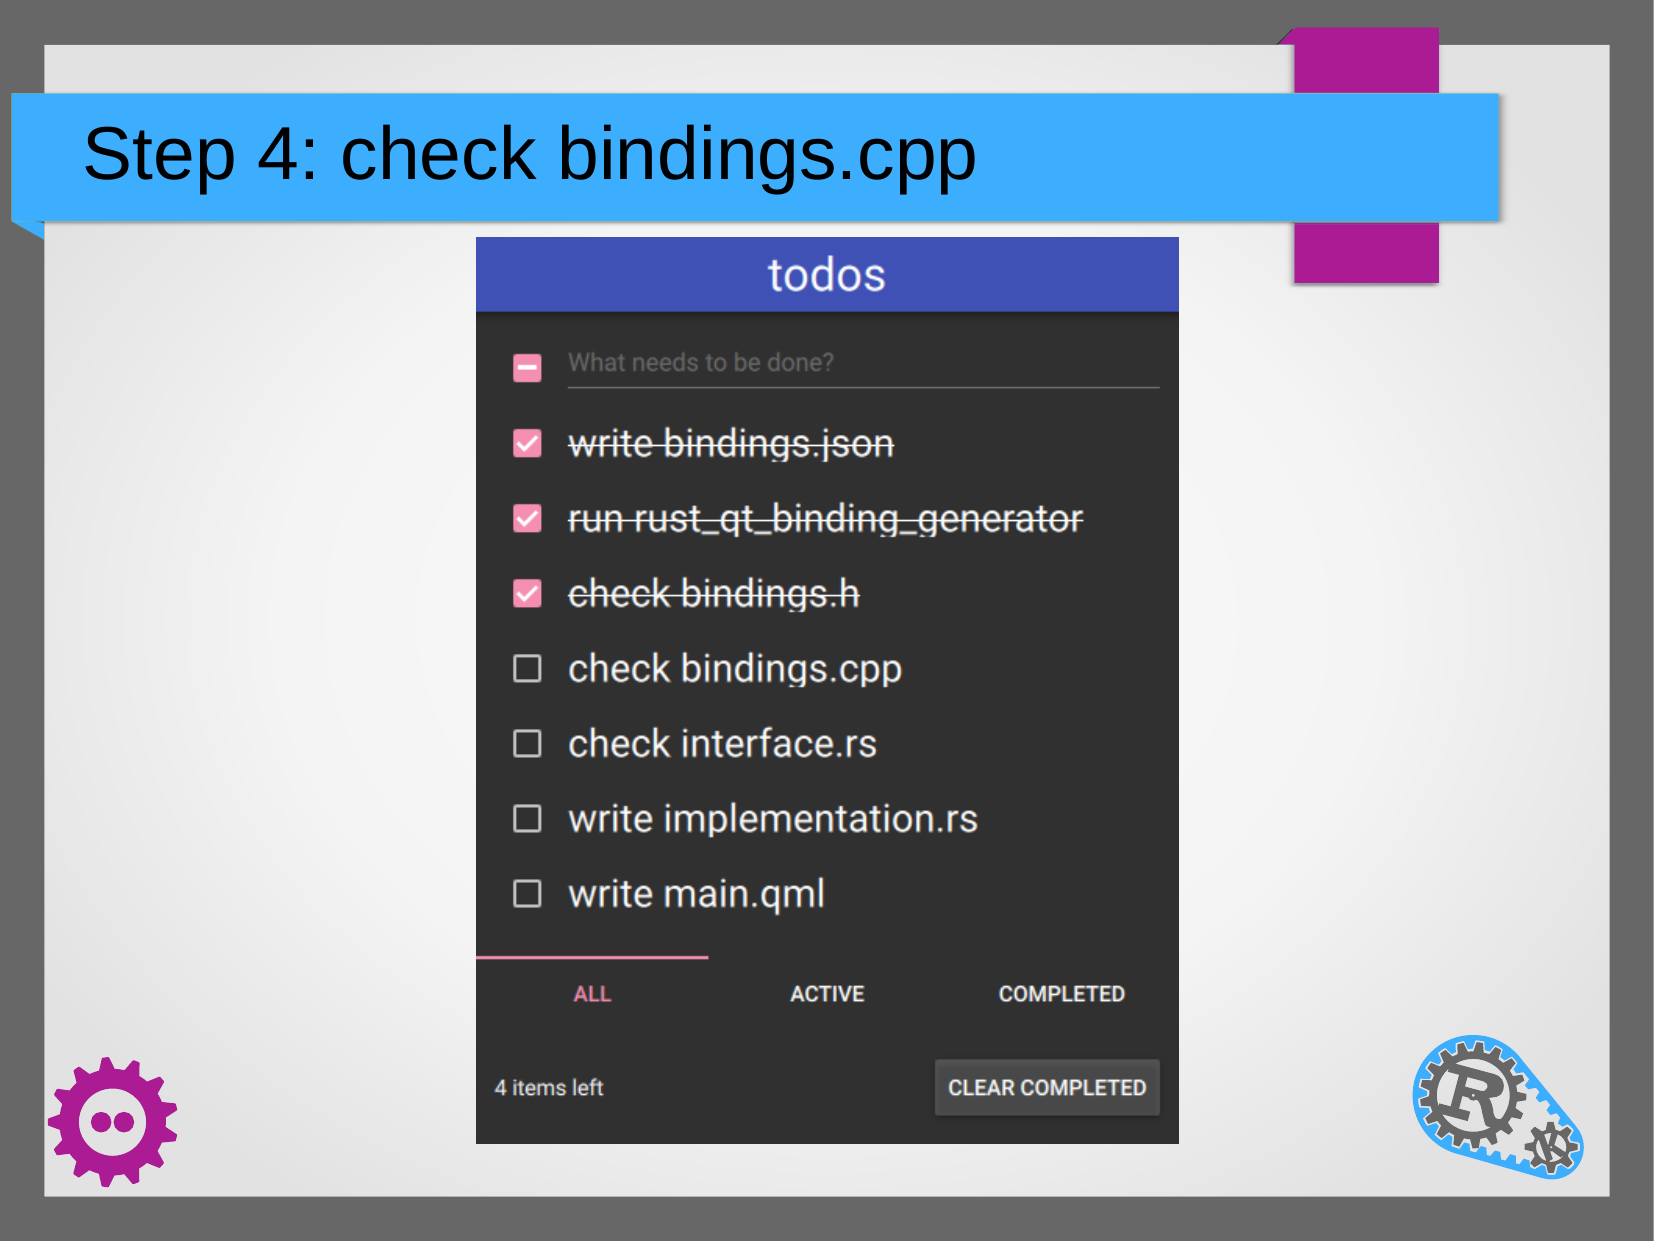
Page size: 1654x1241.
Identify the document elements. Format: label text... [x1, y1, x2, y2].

title Step 4: check bindings.cpp [82, 94, 1264, 213]
picture [0, 0, 1654, 1241]
